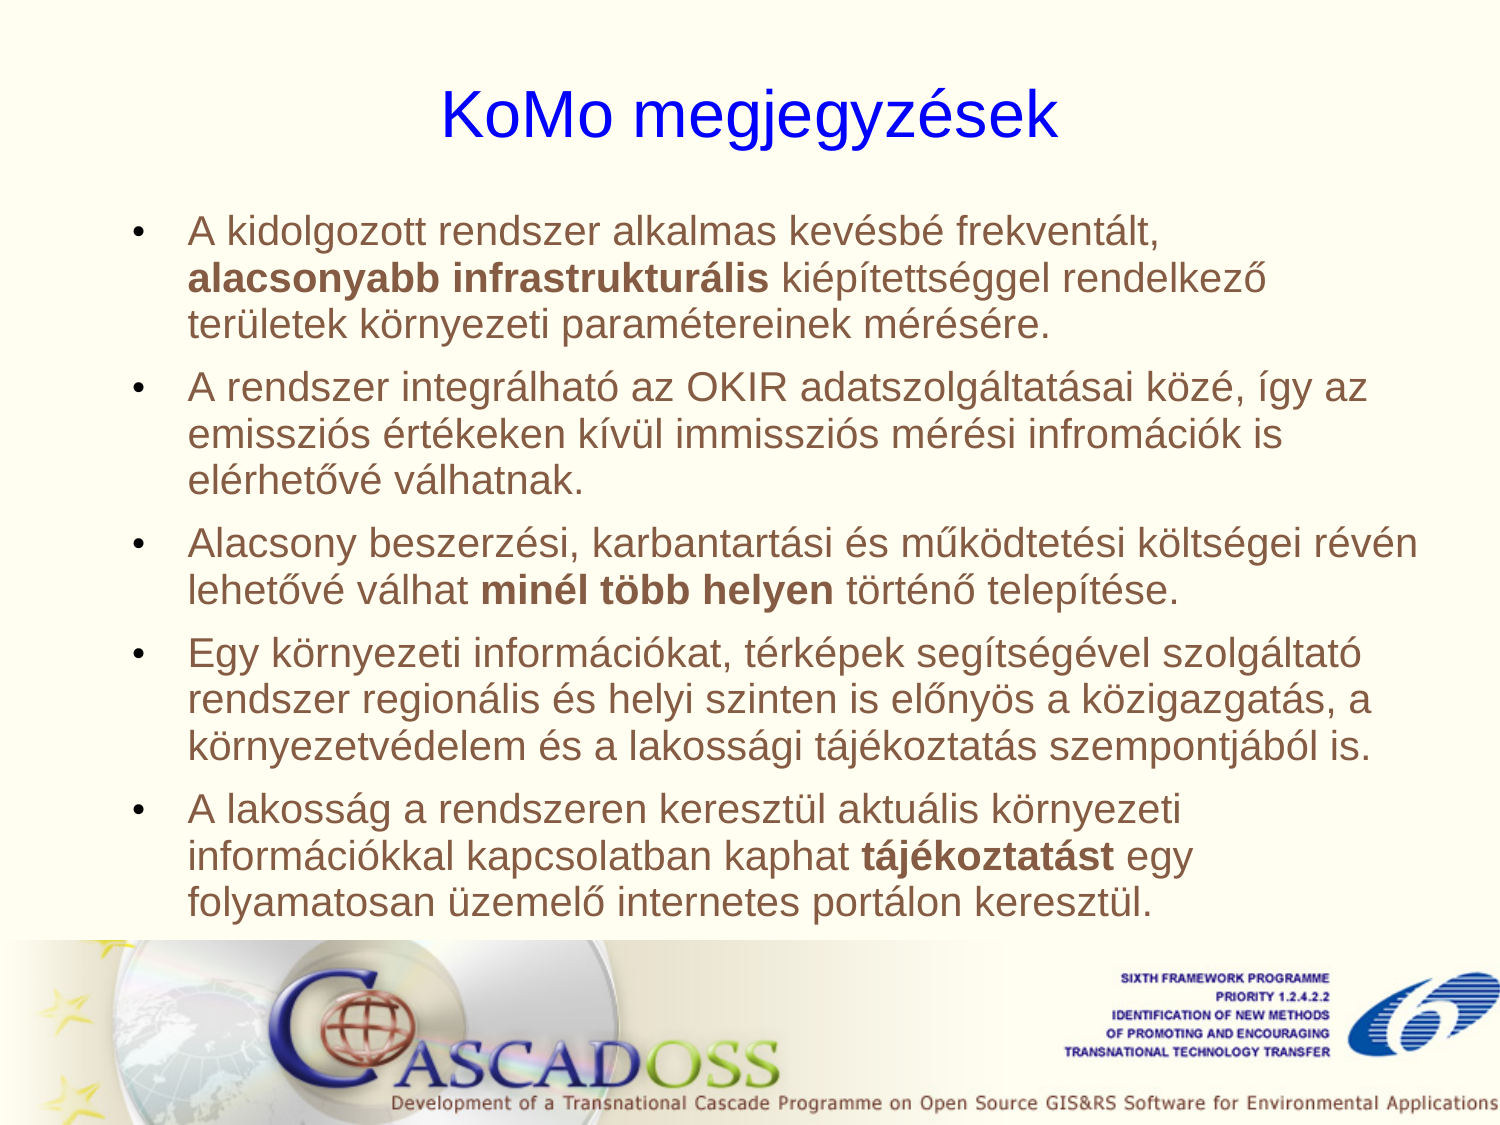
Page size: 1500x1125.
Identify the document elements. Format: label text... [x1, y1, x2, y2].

list A kidolgozott rendszer alkalmas kevésbé frekventált, alacsonyabb infrastrukturális kiépítettséggel rendelkező területek környezeti paramétereinek mérésére. A rendszer integrálható az OKIR adatszolgáltatásai közé, így az emissziós értékeken kívül immissziós mérési infromációk is elérhetővé válhatnak. Alacsony beszerzési, karbantartási és működtetési költségei révén lehetővé válhat minél több helyen történő telepítése. Egy környezeti információkat, térképek segítségével szolgáltató rendszer regionális és helyi szinten is előnyös a közigazgatás, a környezetvédelem és a lakossági tájékoztatás szempontjából is. A lakosság a rendszeren keresztül aktuális környezeti információkkal kapcsolatban kaphat tájékoztatást egy folyamatosan üzemelő internetes portálon keresztül. [75, 207, 1425, 989]
title KoMo megjegyzések [75, 28, 1425, 201]
picture [0, 940, 1500, 1125]
